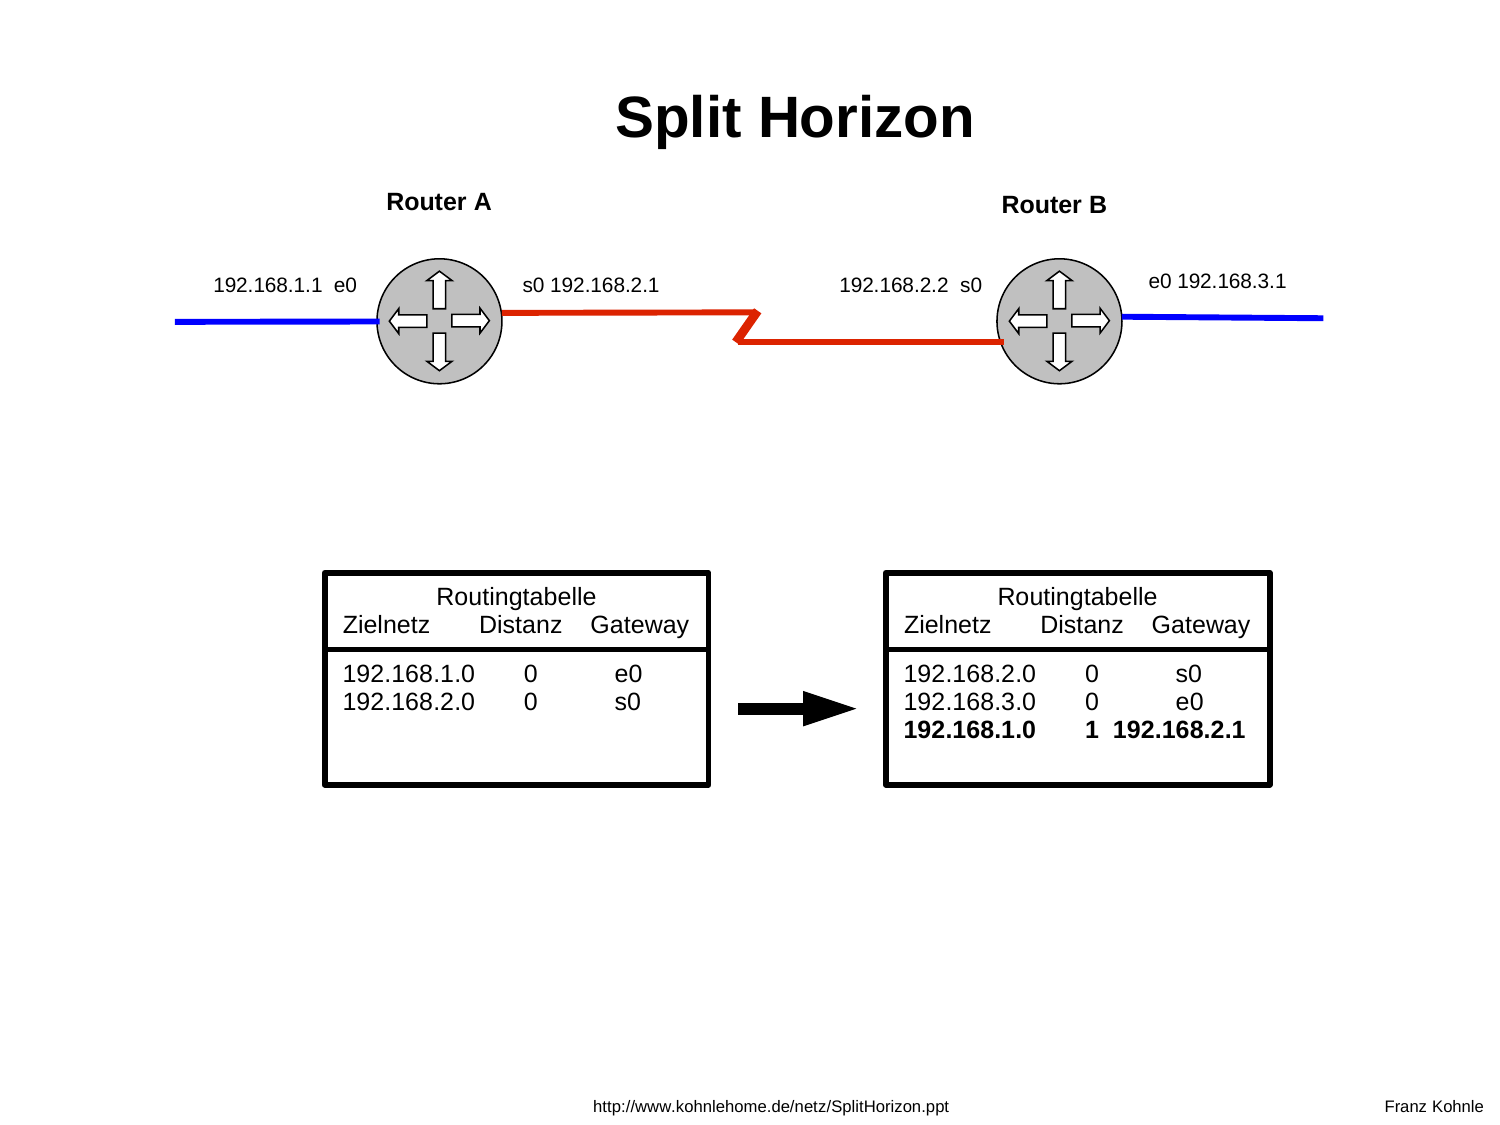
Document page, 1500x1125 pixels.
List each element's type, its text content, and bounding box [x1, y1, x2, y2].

text_box 192.168.1.1 e0 [198, 265, 372, 305]
text_box Split Horizon [579, 71, 1011, 164]
text_box Router B [986, 182, 1122, 227]
text_box [321, 573, 709, 798]
text_box e0 192.168.3.1 [1133, 262, 1308, 302]
text_box http://www.kohnlehome.de/netz/SplitHorizon.ppt [578, 1089, 967, 1124]
text_box Franz Kohnle [1369, 1089, 1500, 1124]
text_box [882, 573, 1270, 798]
text_box [377, 258, 502, 384]
text_box Router A [371, 179, 507, 224]
text_box 192.168.2.0 0 s0 192.168.3.0 0 e0 192.168.1.0 1 192.168.2.1 [885, 649, 1270, 785]
text_box s0 192.168.2.1 [507, 265, 682, 305]
text_box [996, 258, 1122, 384]
text_box 192.168.1.0 0 e0 192.168.2.0 0 s0 [324, 649, 709, 785]
text_box 192.168.2.2 s0 [824, 265, 998, 305]
